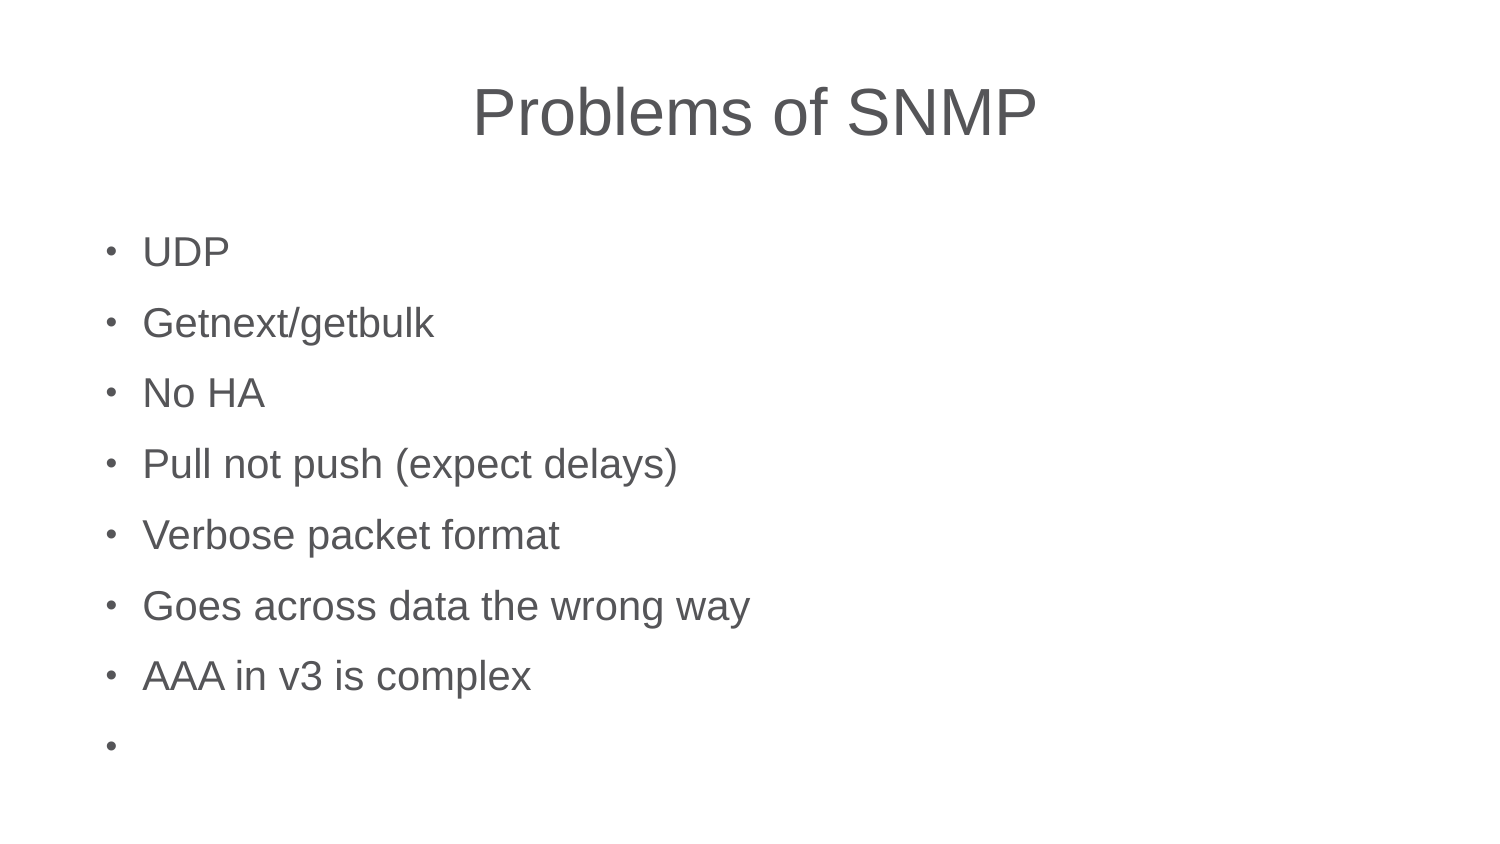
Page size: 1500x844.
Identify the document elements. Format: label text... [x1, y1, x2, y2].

list UDP Getnext/getbulk No HA Pull not push (expect delays) Verbose packet format Goes across data the wrong way AAA in v3 is complex [71, 221, 1441, 741]
title Problems of SNMP [71, 55, 1441, 177]
